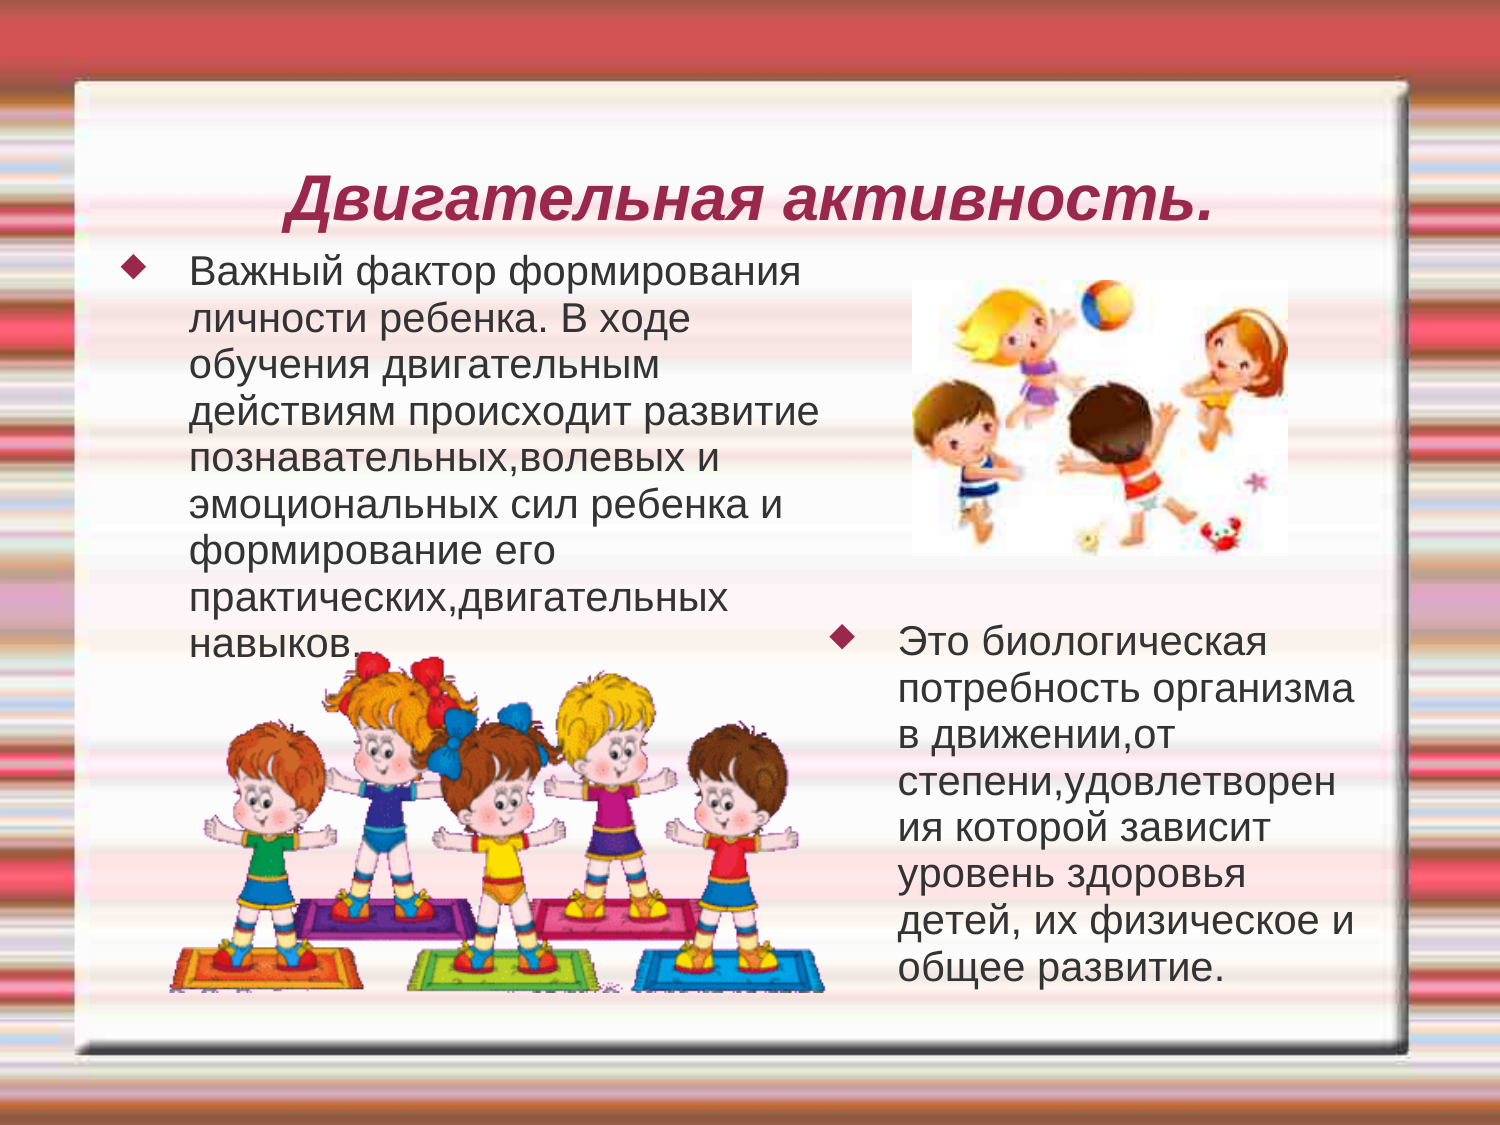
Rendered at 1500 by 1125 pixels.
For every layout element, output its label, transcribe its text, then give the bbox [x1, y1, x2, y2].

title Двигательная активность. [110, 104, 1392, 292]
text_box Это биологическая потребность организма в движении,от степени,удовлетворения которой зависит уровень здоровья детей, их физическое и общее развитие. [814, 617, 1359, 993]
list Важный фактор формирования личности ребенка. В ходе обучения двигательным действиям происходит развитие познавательных,волевых и эмоциональных сил ребенка и формирование его практических,двигательных навыков. [106, 248, 875, 957]
picture [0, 0, 1500, 1125]
